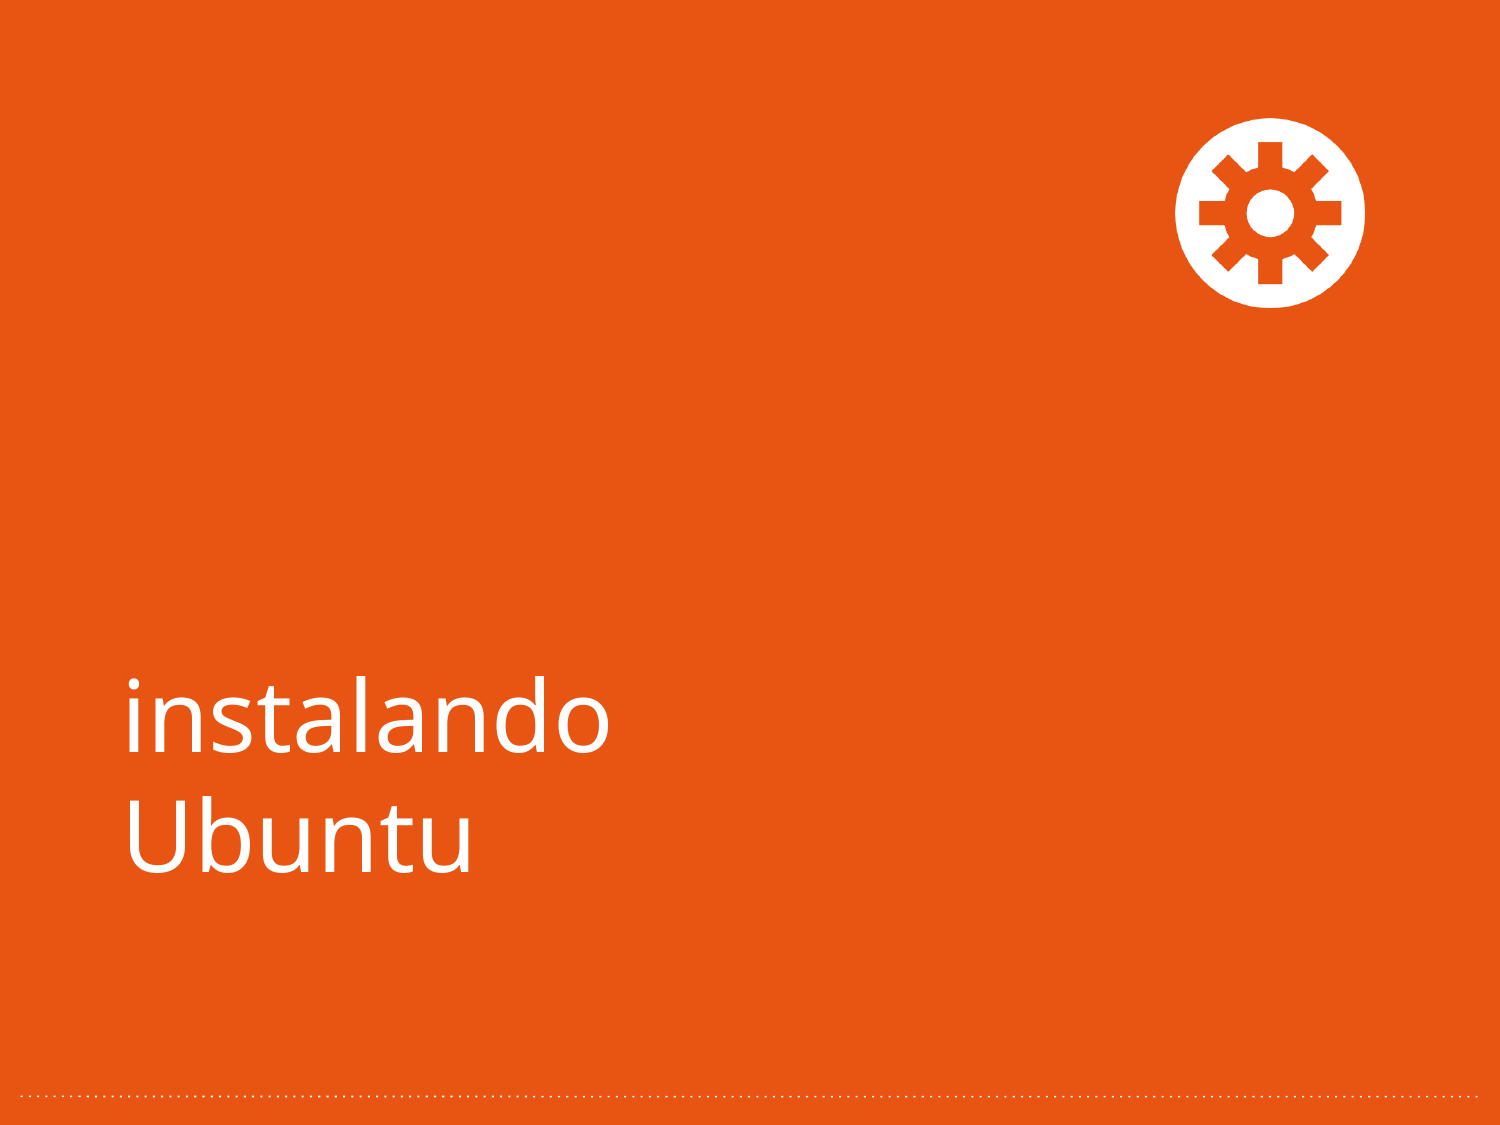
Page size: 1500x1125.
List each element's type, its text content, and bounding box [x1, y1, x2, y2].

text_box instalando Ubuntu [106, 637, 756, 912]
picture [1175, 118, 1365, 308]
